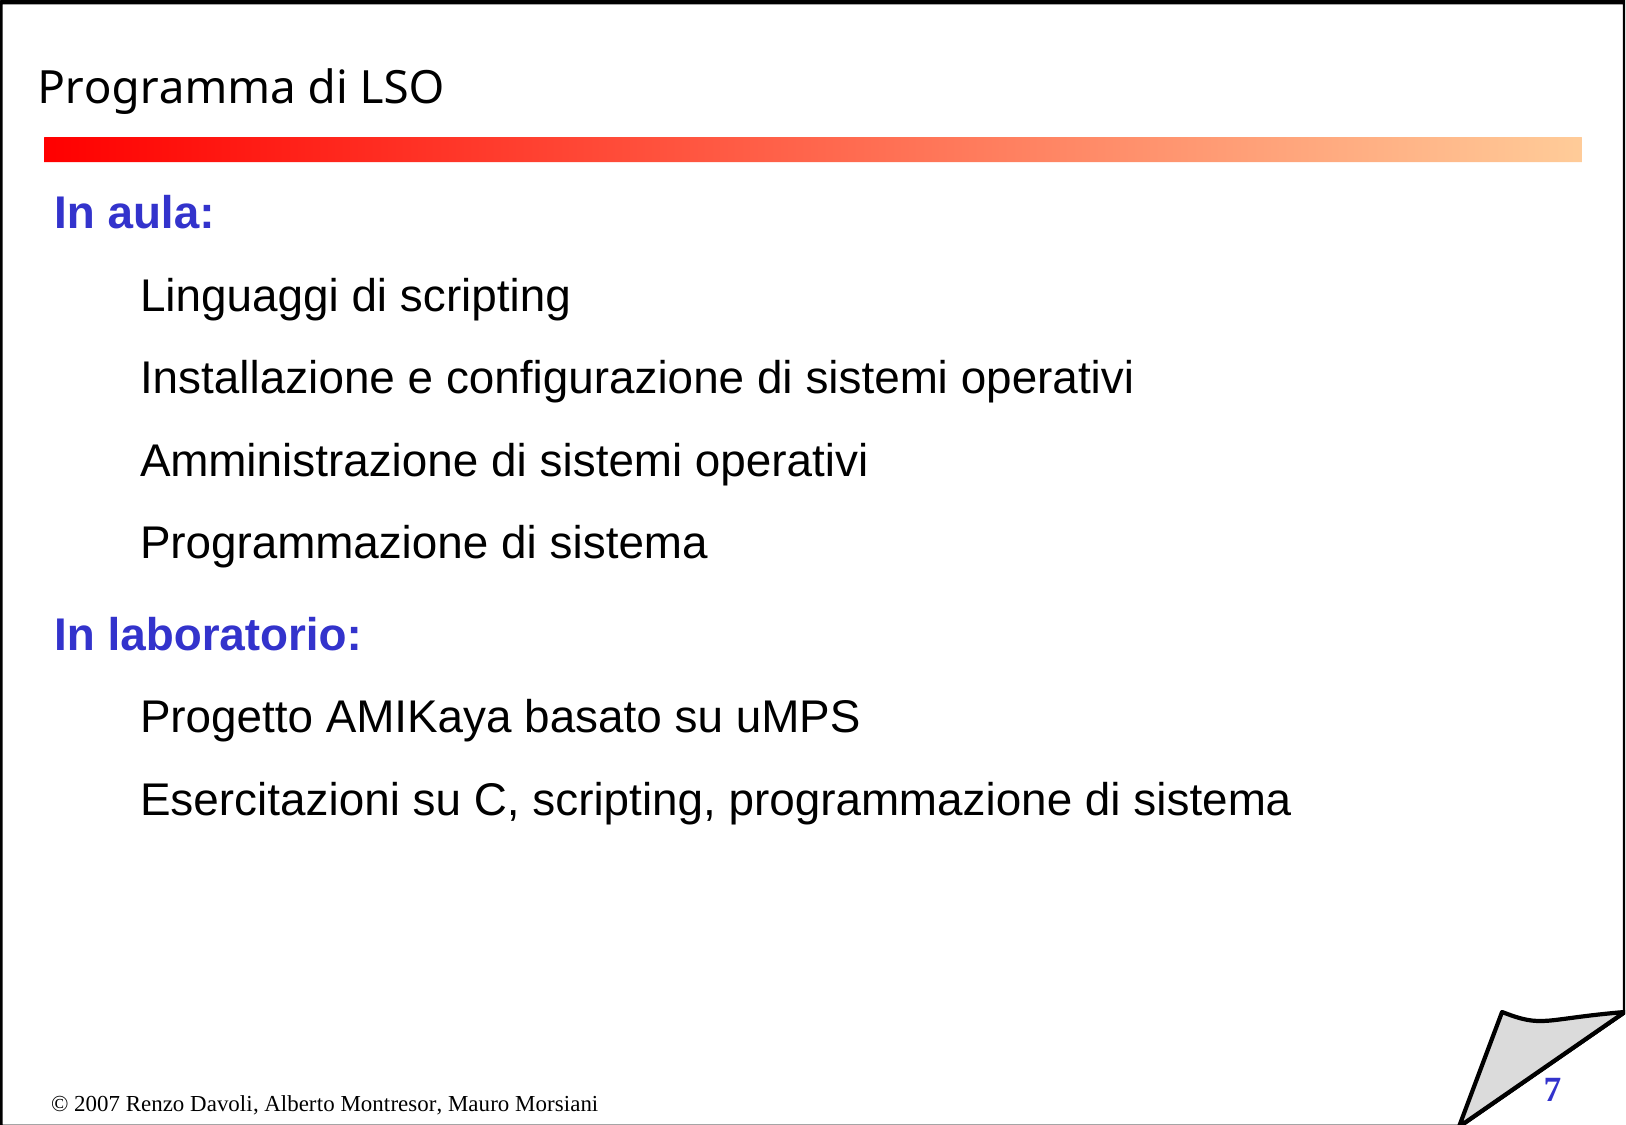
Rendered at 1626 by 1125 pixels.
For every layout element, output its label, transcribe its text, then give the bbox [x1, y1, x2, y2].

title Programma di LSO [37, 44, 1588, 131]
list In aula: Linguaggi di scripting Installazione e configurazione di sistemi operativi Amministrazione di sistemi operativi Programmazione di sistema In laboratorio: Progetto AMIKaya basato su uMPS Esercitazioni su C, scripting, programmazione di sistema [54, 187, 1571, 1081]
